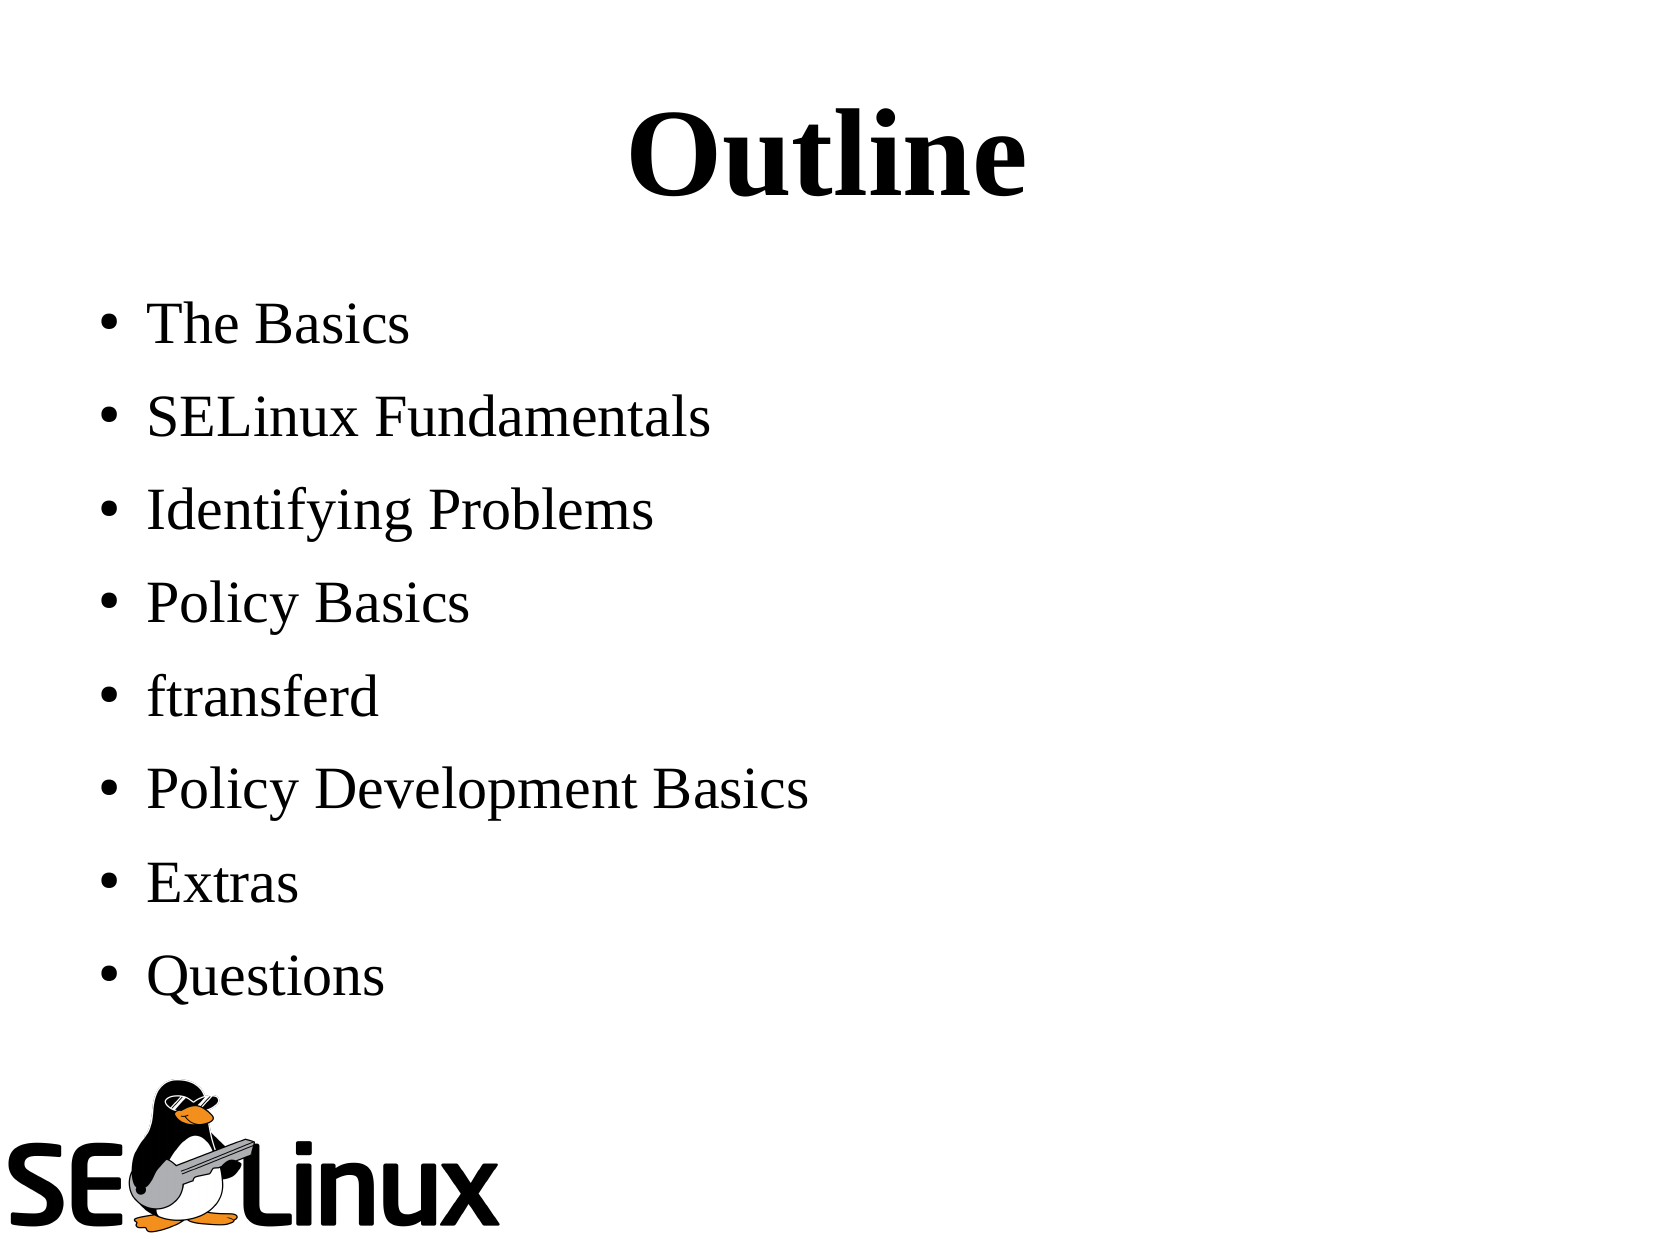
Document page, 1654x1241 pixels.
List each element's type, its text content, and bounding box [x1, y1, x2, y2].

list The Basics SELinux Fundamentals Identifying Problems Policy Basics ftransferd Policy Development Basics Extras Questions [82, 290, 1571, 1010]
title Outline [82, 49, 1571, 257]
picture [0, 919, 526, 1241]
